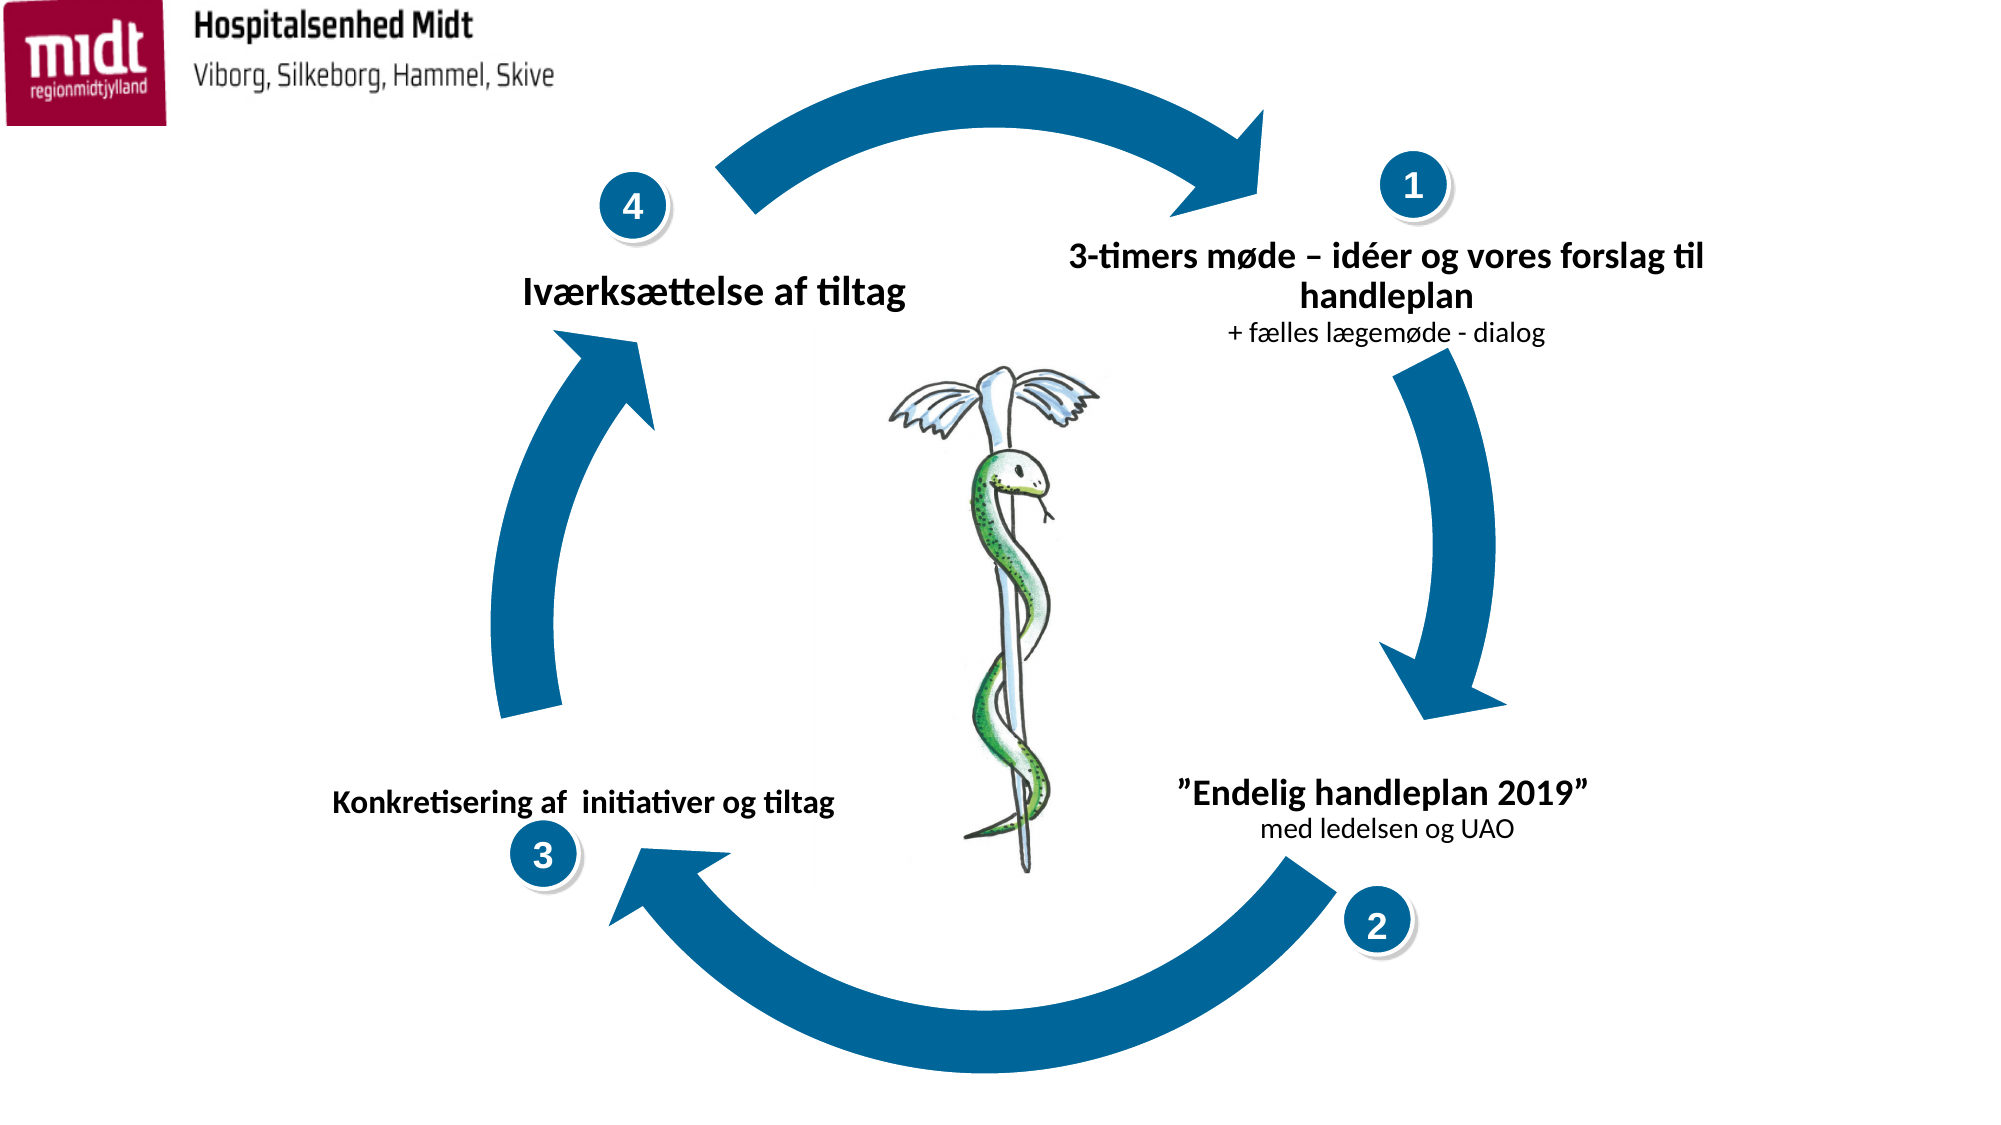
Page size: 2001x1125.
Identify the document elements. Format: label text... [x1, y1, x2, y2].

text_box Iværksættelse af tiltag [467, 219, 961, 365]
text_box [525, 818, 562, 823]
text_box [525, 884, 562, 890]
text_box 4 [597, 174, 669, 235]
text_box 3 [507, 823, 579, 884]
text_box 1 [1377, 154, 1449, 214]
text_box ”Endelig handleplan 2019” med ledelsen og UAO [1137, 727, 1637, 891]
text_box Konkretisering af initiativer og tiltag [272, 742, 904, 864]
text_box [613, 235, 653, 241]
text_box [1374, 345, 1513, 722]
text_box [616, 169, 650, 174]
picture [0, 0, 569, 126]
text_box [712, 63, 1266, 221]
text_box 3-timers møde – idéer og vores forslag til handleplan + fælles lægemøde - dialog [1018, 223, 1756, 362]
text_box [604, 853, 1340, 1076]
text_box [1393, 214, 1433, 220]
picture [810, 326, 1213, 895]
text_box [1395, 148, 1432, 154]
text_box [1352, 883, 1403, 894]
text_box 2 [1341, 894, 1413, 955]
text_box [488, 365, 658, 721]
